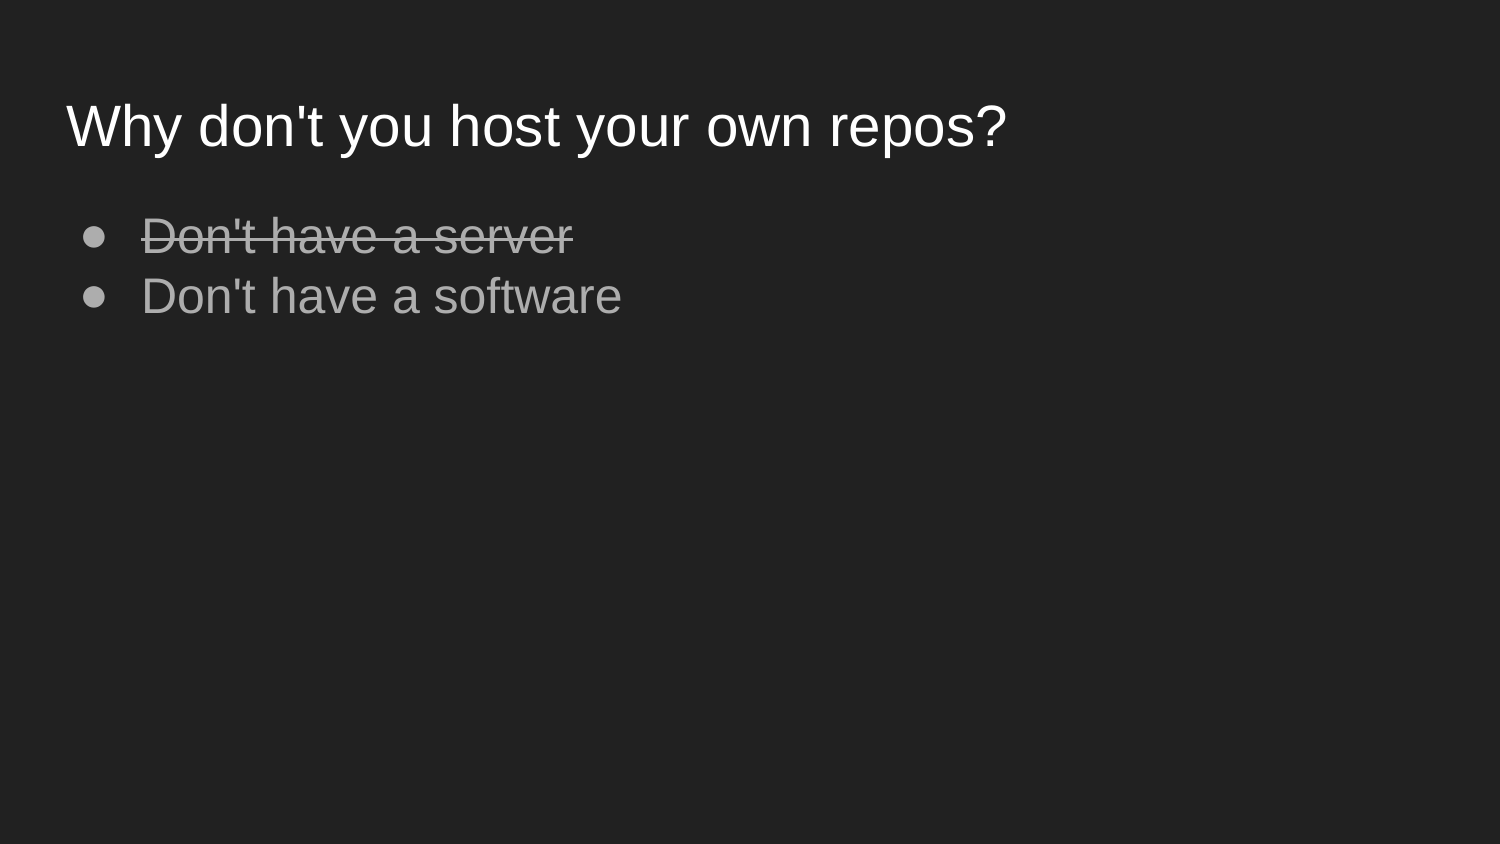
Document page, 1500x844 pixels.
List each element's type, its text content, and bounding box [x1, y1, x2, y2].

title Why don't you host your own repos? [51, 72, 1449, 167]
list Don't have a server Don't have a software [51, 189, 1449, 750]
